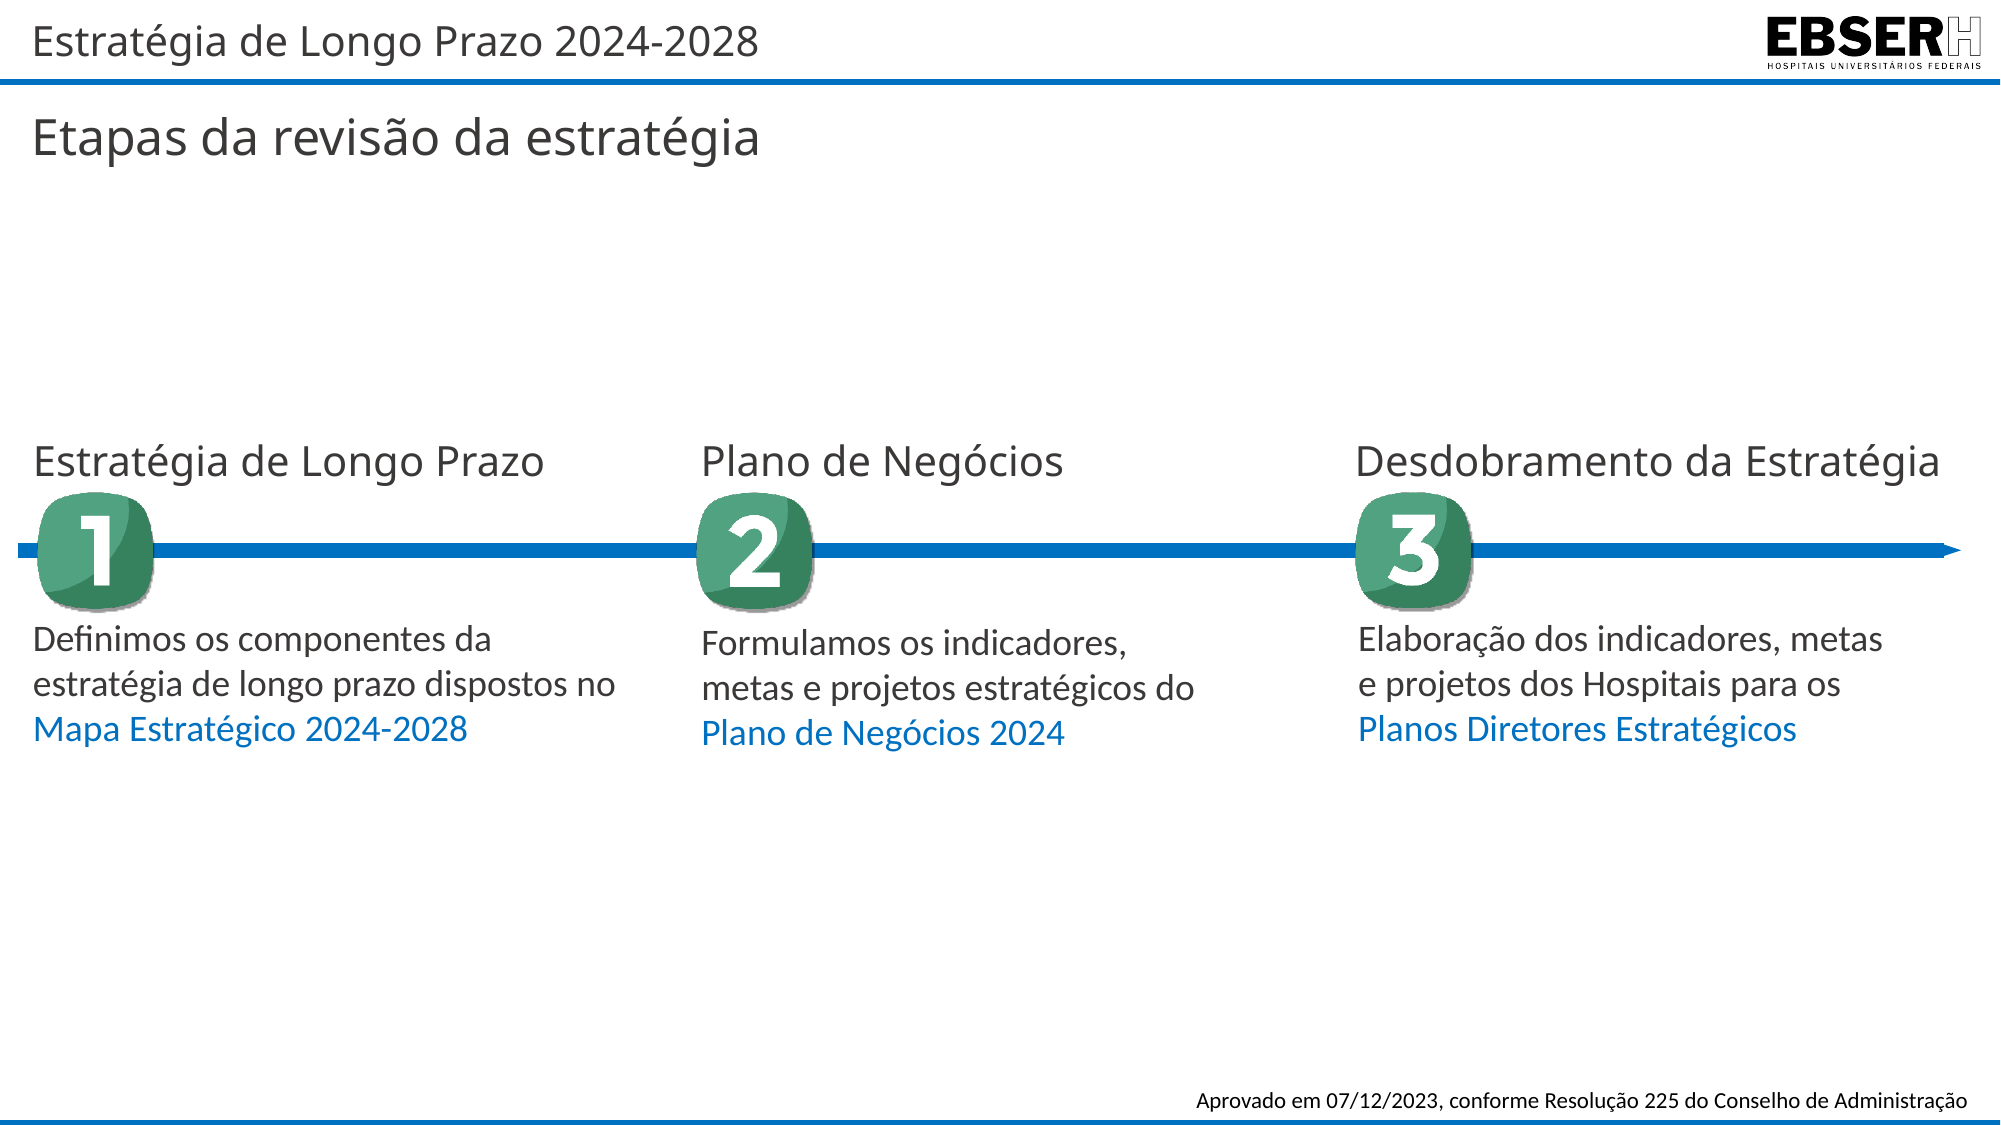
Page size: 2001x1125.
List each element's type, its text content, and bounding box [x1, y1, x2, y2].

text_box Estratégia de Longo Prazo [18, 426, 659, 493]
picture [1353, 493, 1473, 606]
text_box Plano de Negócios [685, 426, 1304, 493]
text_box Definimos os componentes da estratégia de longo prazo dispostos no Mapa Estratégico 2024-2028 [18, 606, 647, 759]
text_box Elaboração dos indicadores, metas e projetos dos Hospitais para os Planos Diretores Estratégicos [1343, 606, 1926, 759]
picture [35, 493, 155, 610]
text_box Desdobramento da Estratégia [1339, 426, 1958, 493]
picture [694, 493, 814, 610]
text_box Formulamos os indicadores, metas e projetos estratégicos do Plano de Negócios 2024 [686, 610, 1218, 762]
list Etapas da revisão da estratégia [16, 98, 1971, 184]
